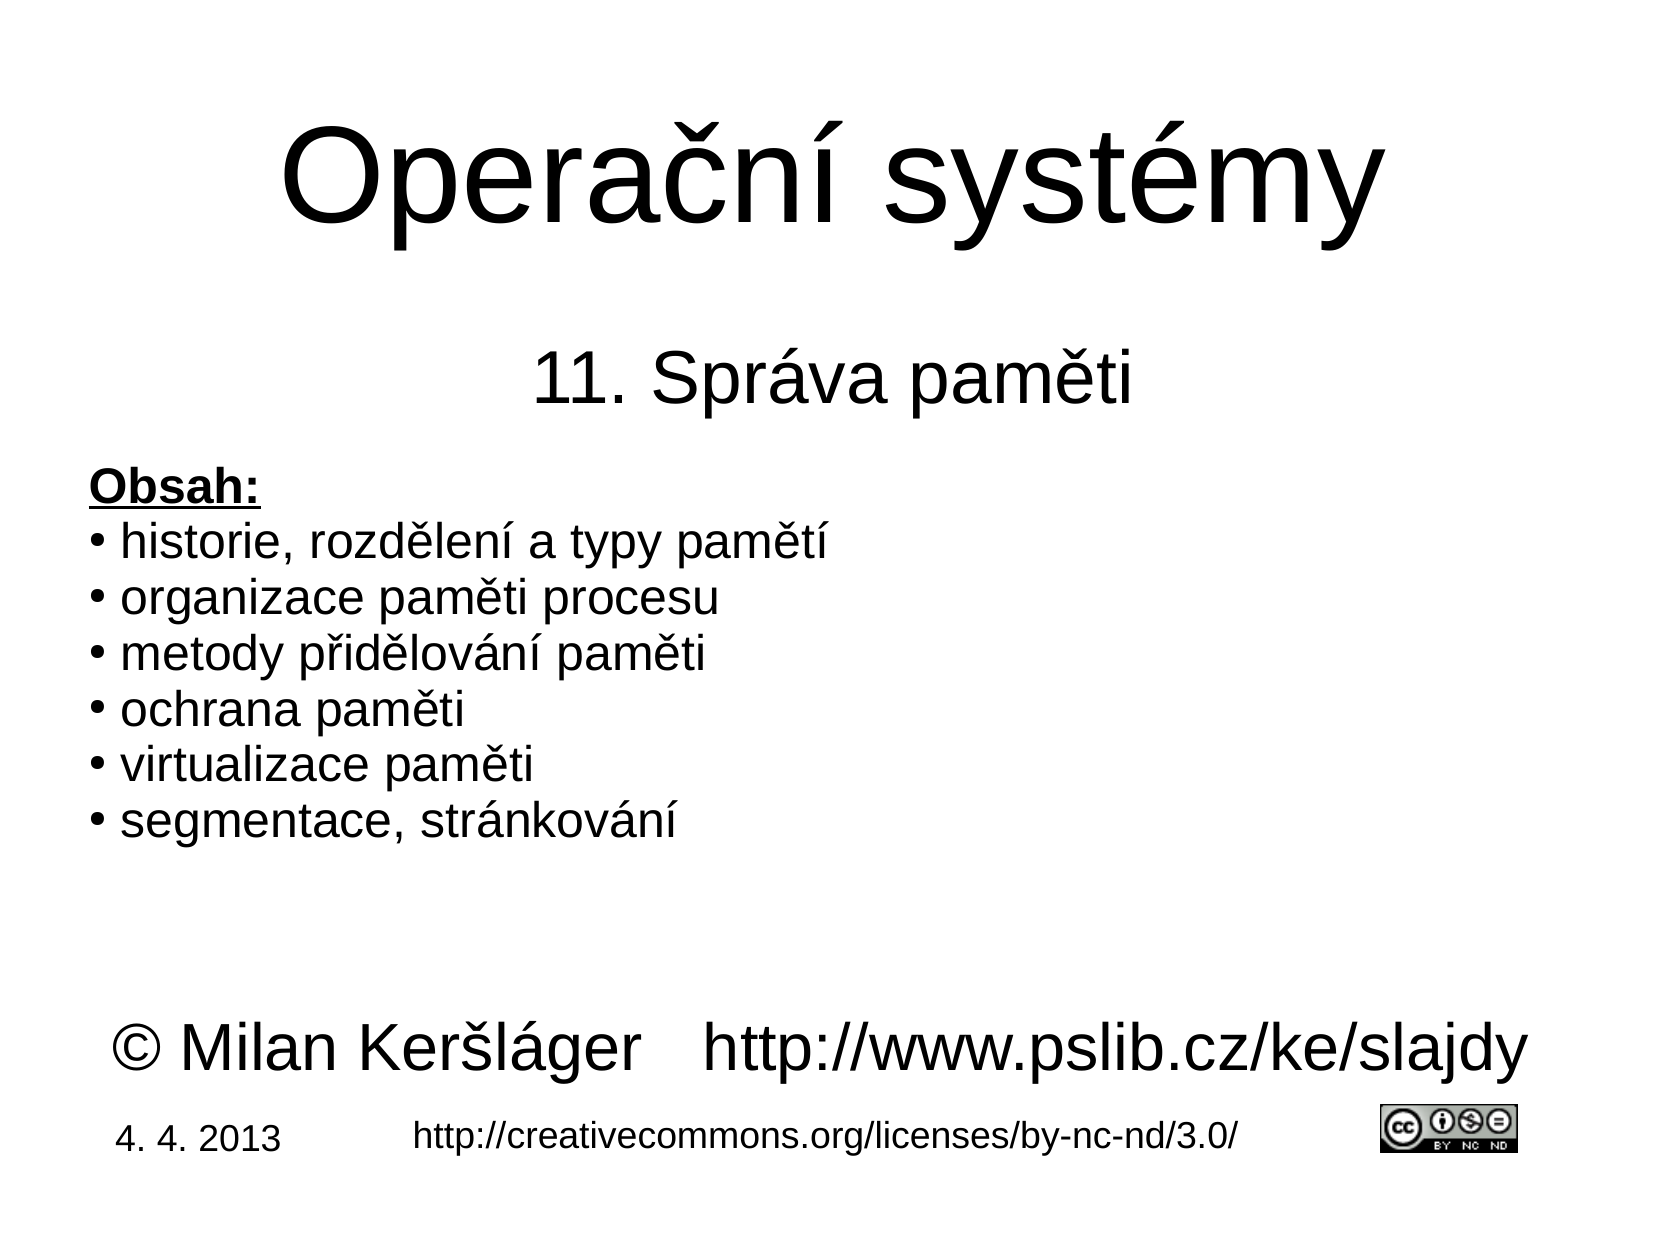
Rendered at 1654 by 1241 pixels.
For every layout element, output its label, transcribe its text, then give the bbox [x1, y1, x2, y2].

text_box http://creativecommons.org/licenses/by-nc-nd/3.0/ [339, 1107, 1313, 1165]
title Operační systémy 11. Správa paměti [88, 56, 1577, 450]
text_box Obsah: historie, rozdělení a typy pamětí organizace paměti procesu metody přidělování paměti ochrana paměti virtualizace paměti segmentace, stránkování [73, 450, 1580, 856]
picture [1380, 1104, 1518, 1153]
text_box 4. 4. 2013 [100, 1109, 337, 1167]
list © Milan Keršláger http://www.pslib.cz/ke/slajdy [76, 1009, 1565, 1087]
